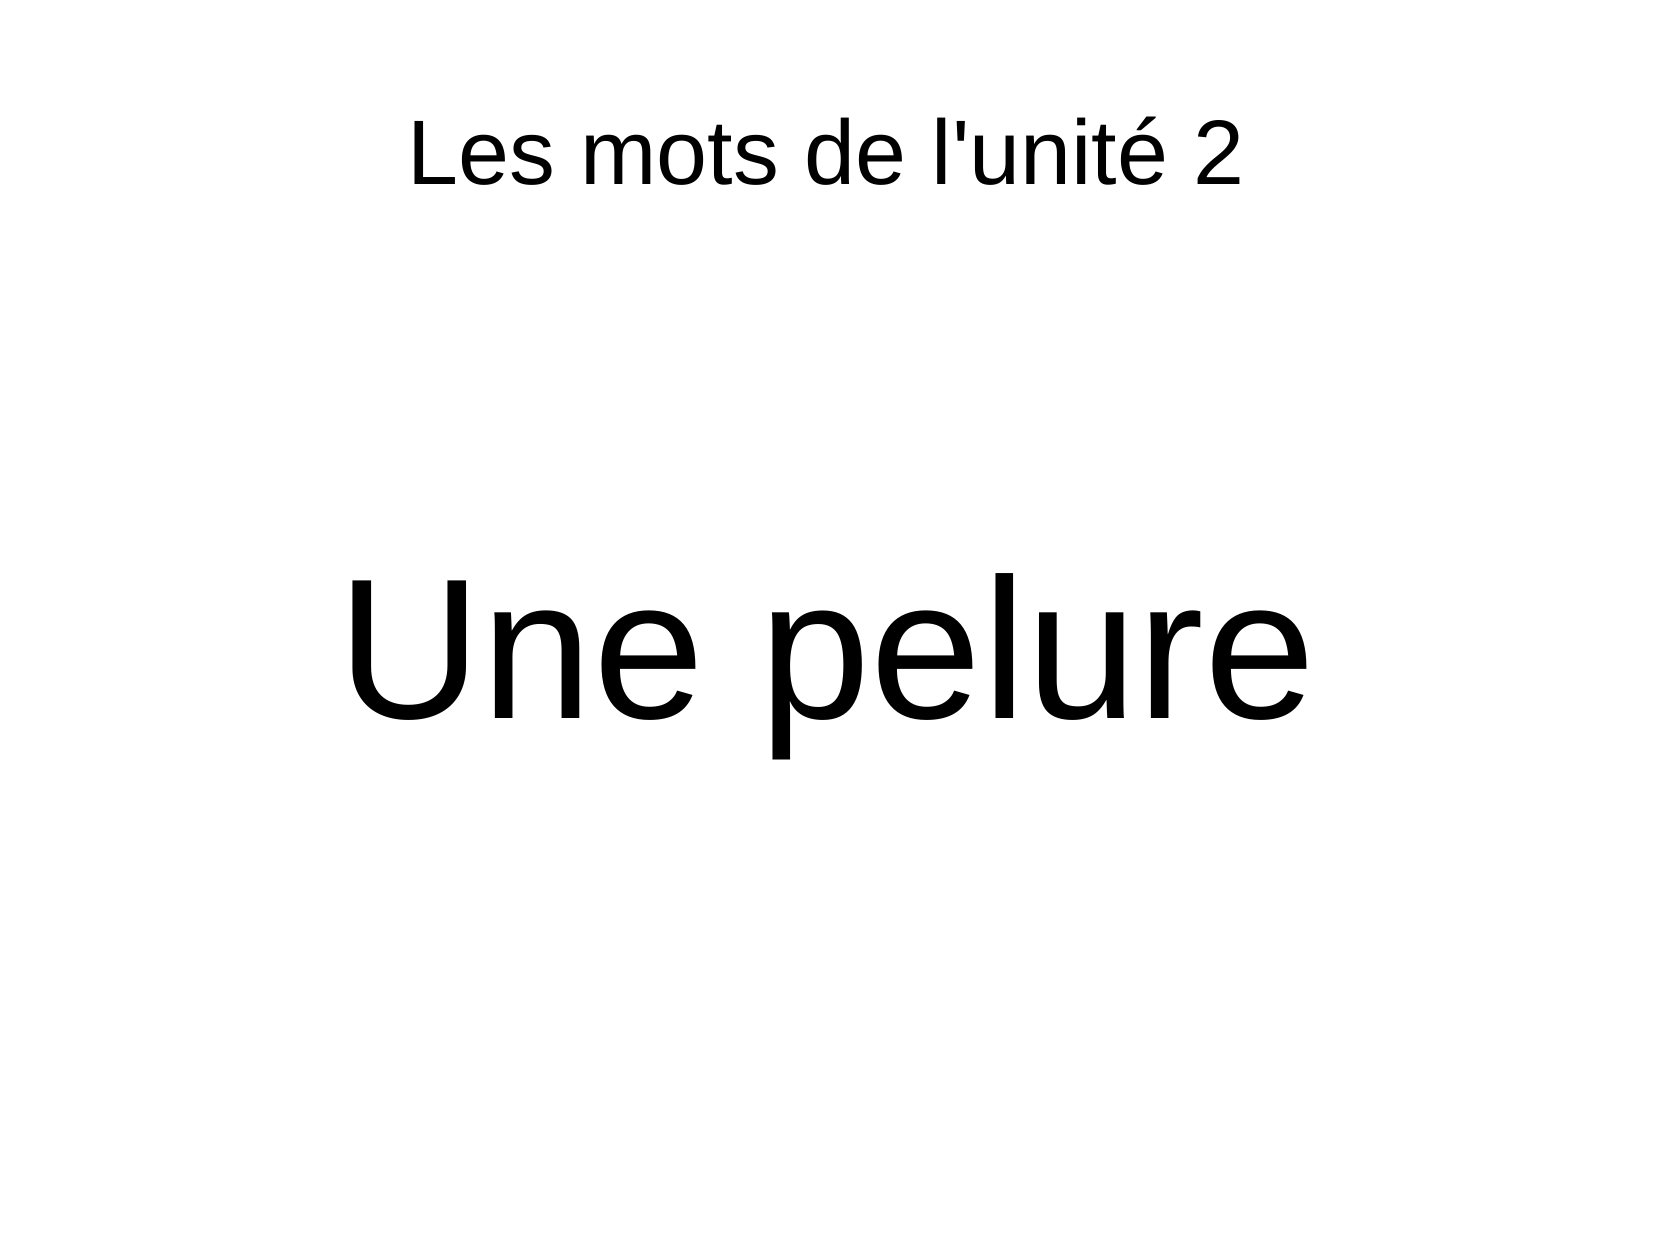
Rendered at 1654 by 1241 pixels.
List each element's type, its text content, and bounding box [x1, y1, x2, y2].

title Les mots de l'unité 2 [82, 49, 1571, 257]
subtitle Une pelure [82, 290, 1571, 1010]
